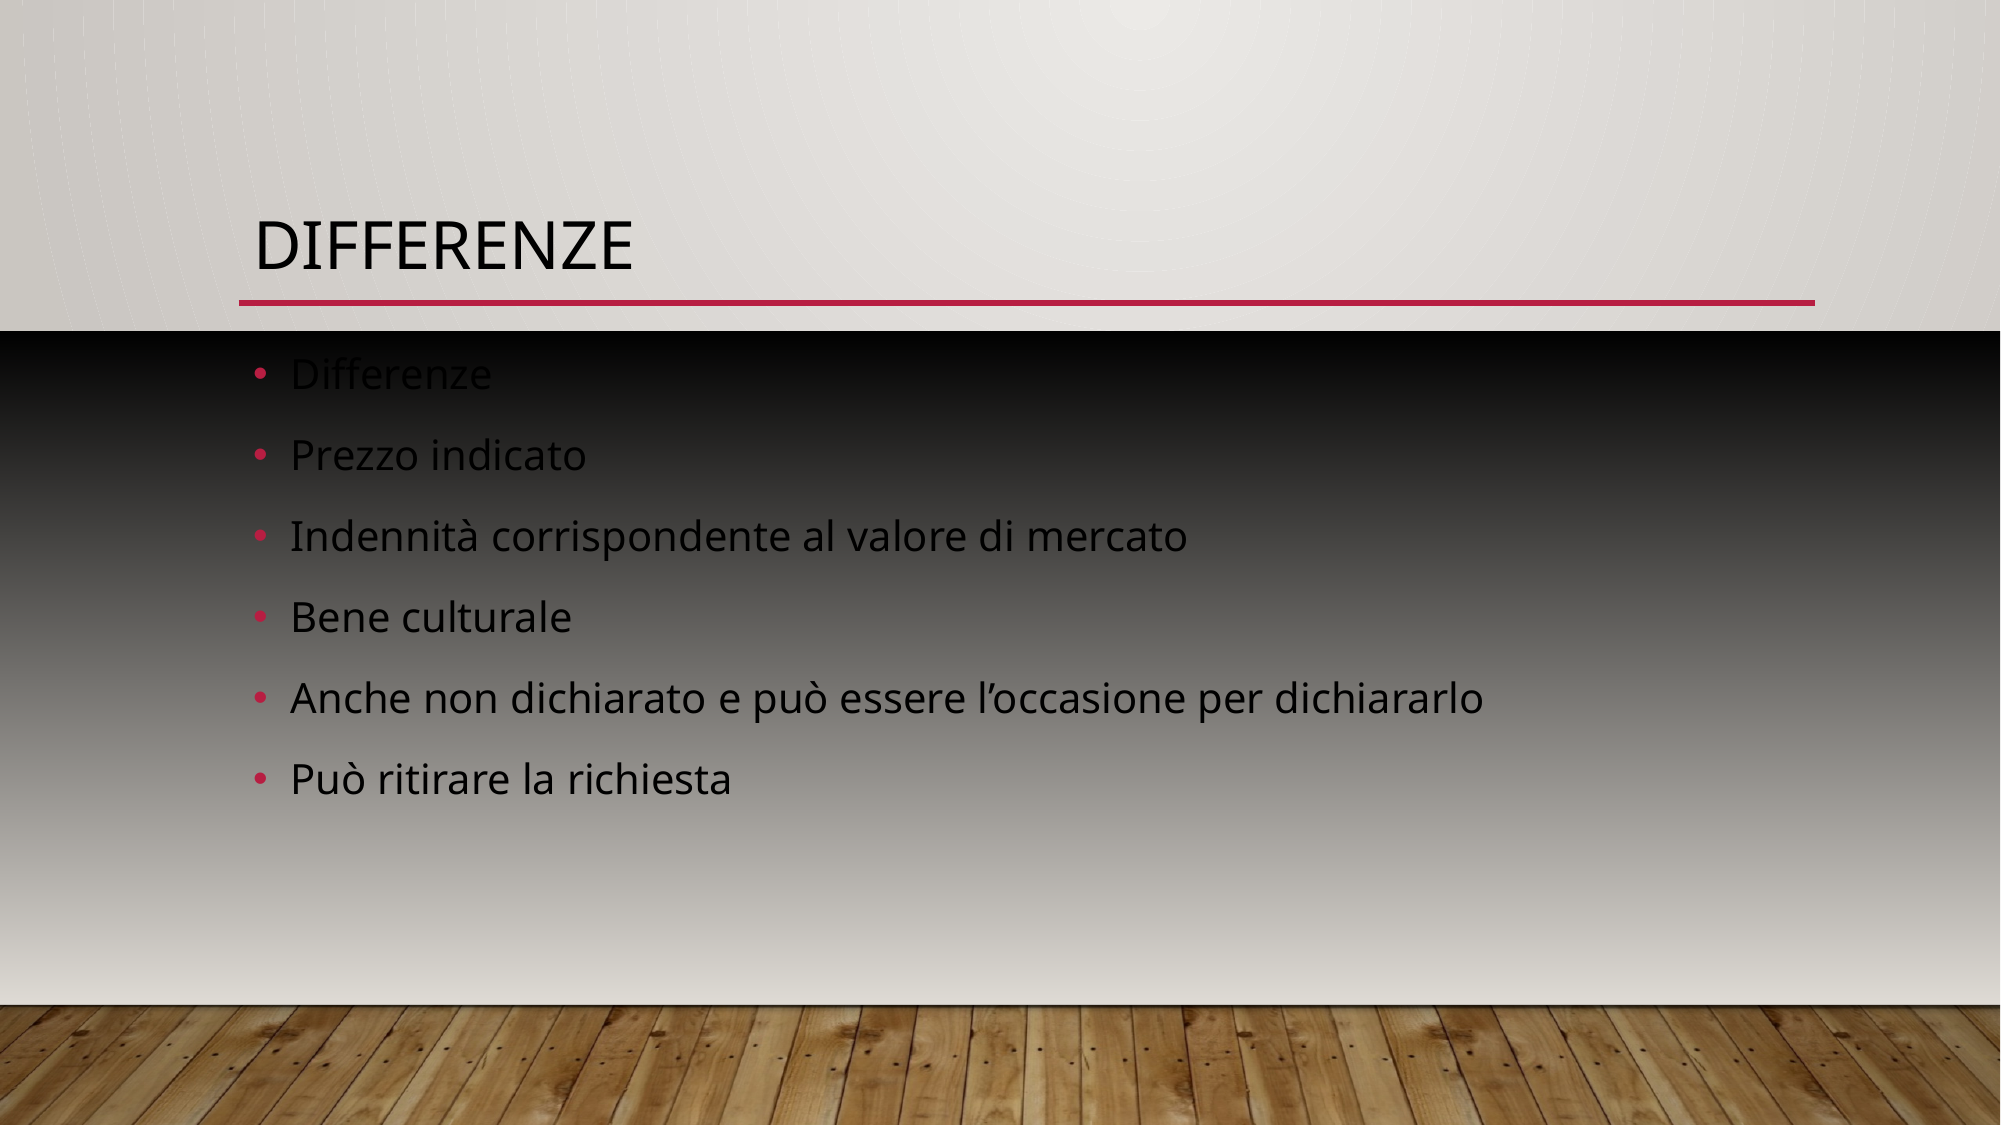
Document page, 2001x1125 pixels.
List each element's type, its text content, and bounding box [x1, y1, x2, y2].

list Differenze Prezzo indicato Indennità corrispondente al valore di mercato Bene culturale Anche non dichiarato e può essere l’occasione per dichiararlo Può ritirare la richiesta [238, 330, 1814, 897]
title differenze [238, 131, 1814, 305]
